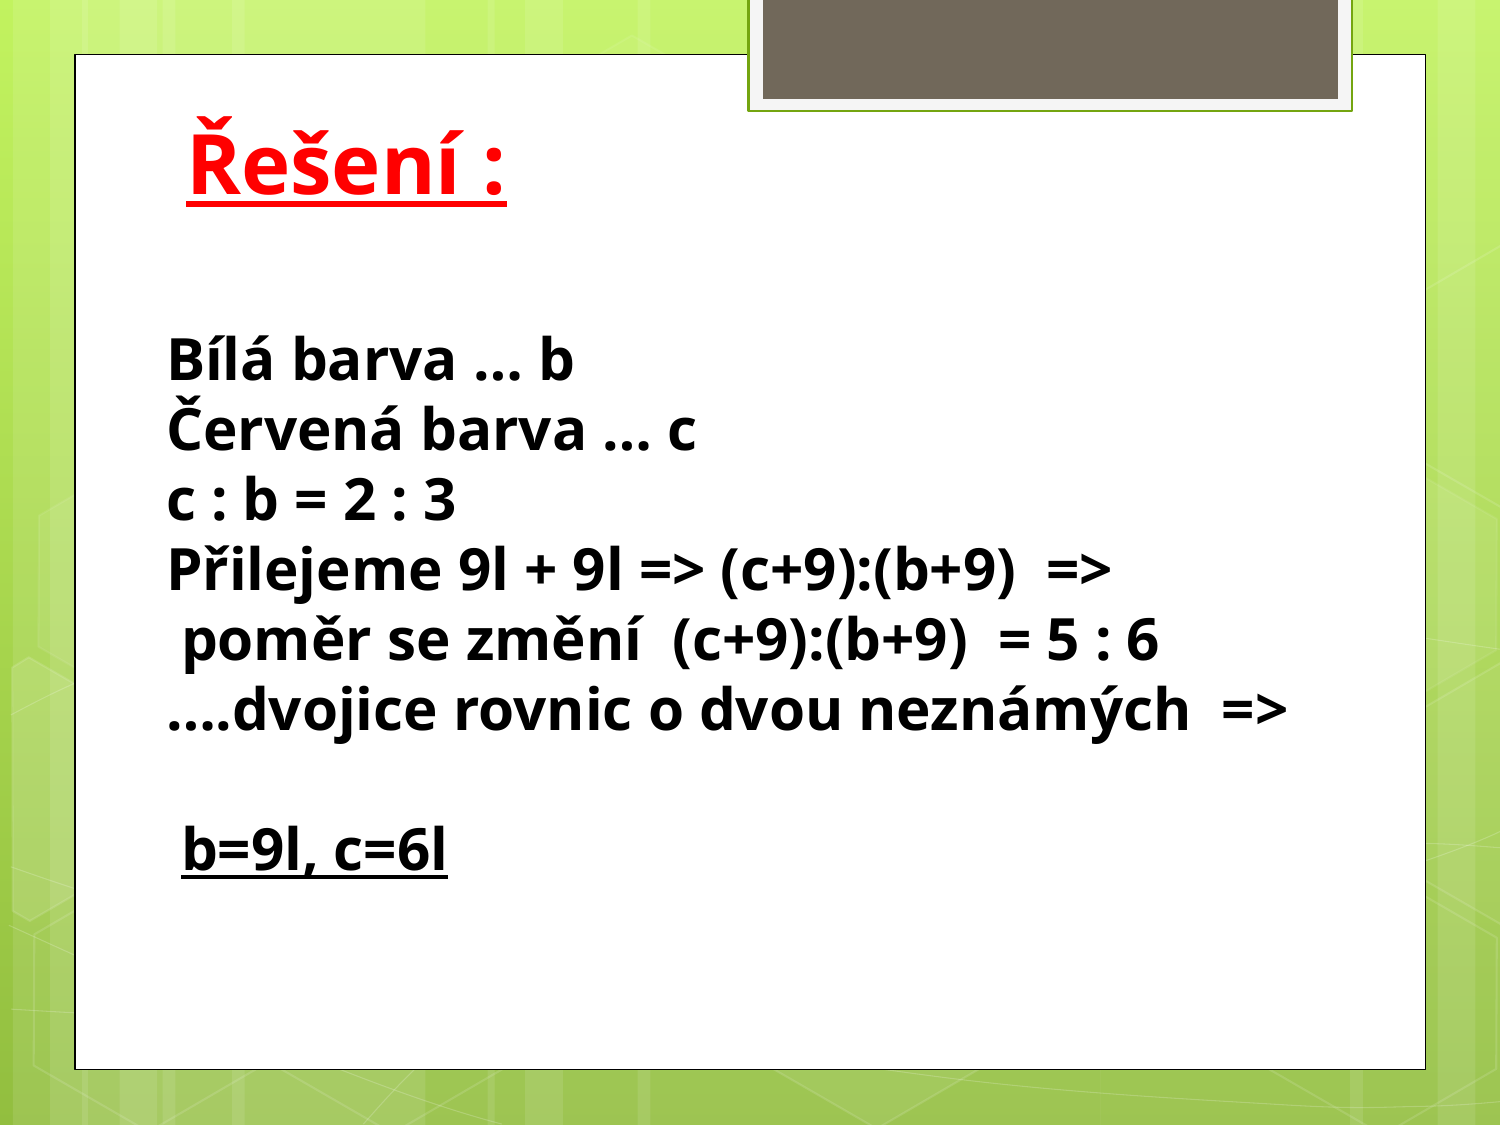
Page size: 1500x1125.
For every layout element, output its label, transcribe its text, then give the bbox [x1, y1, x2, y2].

text_box Bílá barva … b Červená barva … c c : b = 2 : 3 Přilejeme 9l + 9l => (c+9):(b+9) => poměr se změní (c+9):(b+9) = 5 : 6 ….dvojice rovnic o dvou neznámých => b=9l, c=6l [151, 314, 1356, 889]
title Řešení : [171, 30, 1415, 219]
